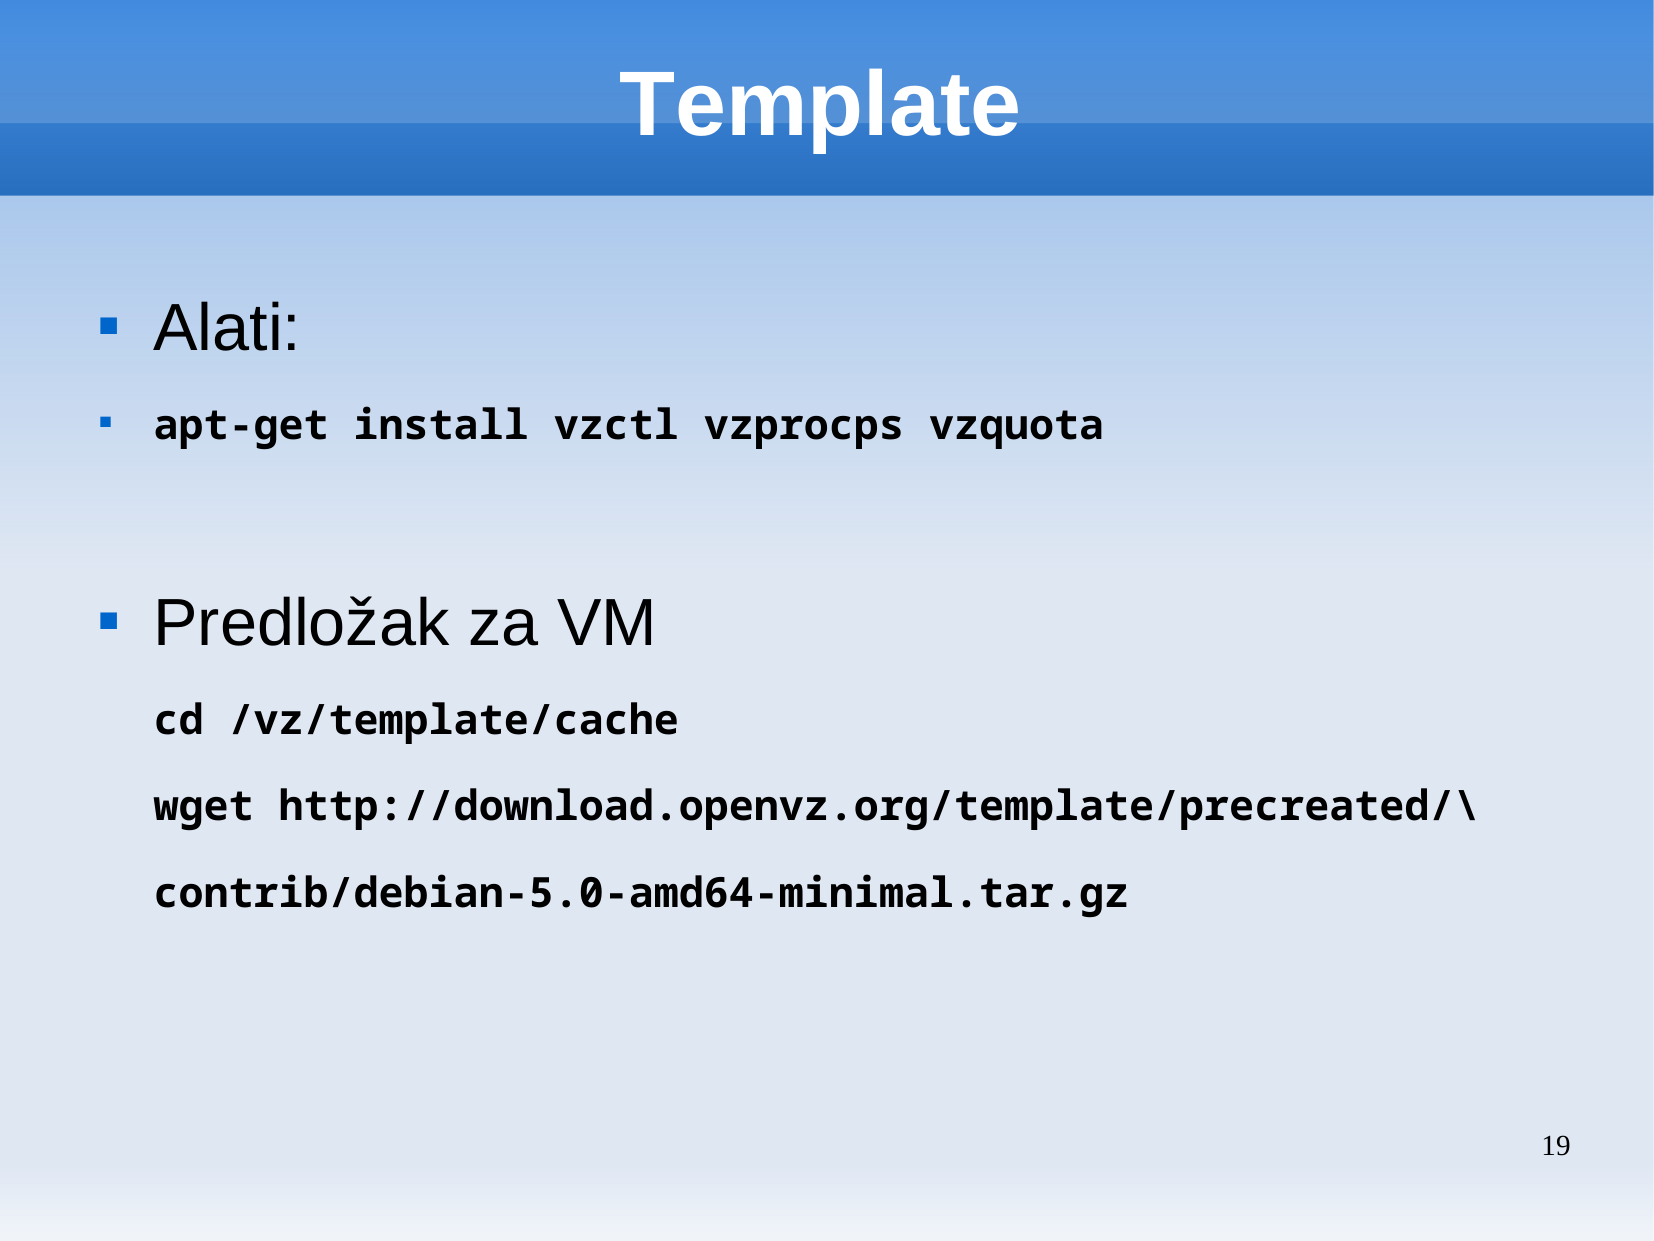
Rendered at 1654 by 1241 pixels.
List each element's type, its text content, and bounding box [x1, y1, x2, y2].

picture [0, 0, 1654, 1241]
title Template [76, 7, 1565, 200]
list Alati: apt-get install vzctl vzprocps vzquota Predložak za VM cd /vz/template/cache wget http://download.openvz.org/template/precreated/\ contrib/debian-5.0-amd64-minimal.tar.gz [82, 290, 1571, 1094]
